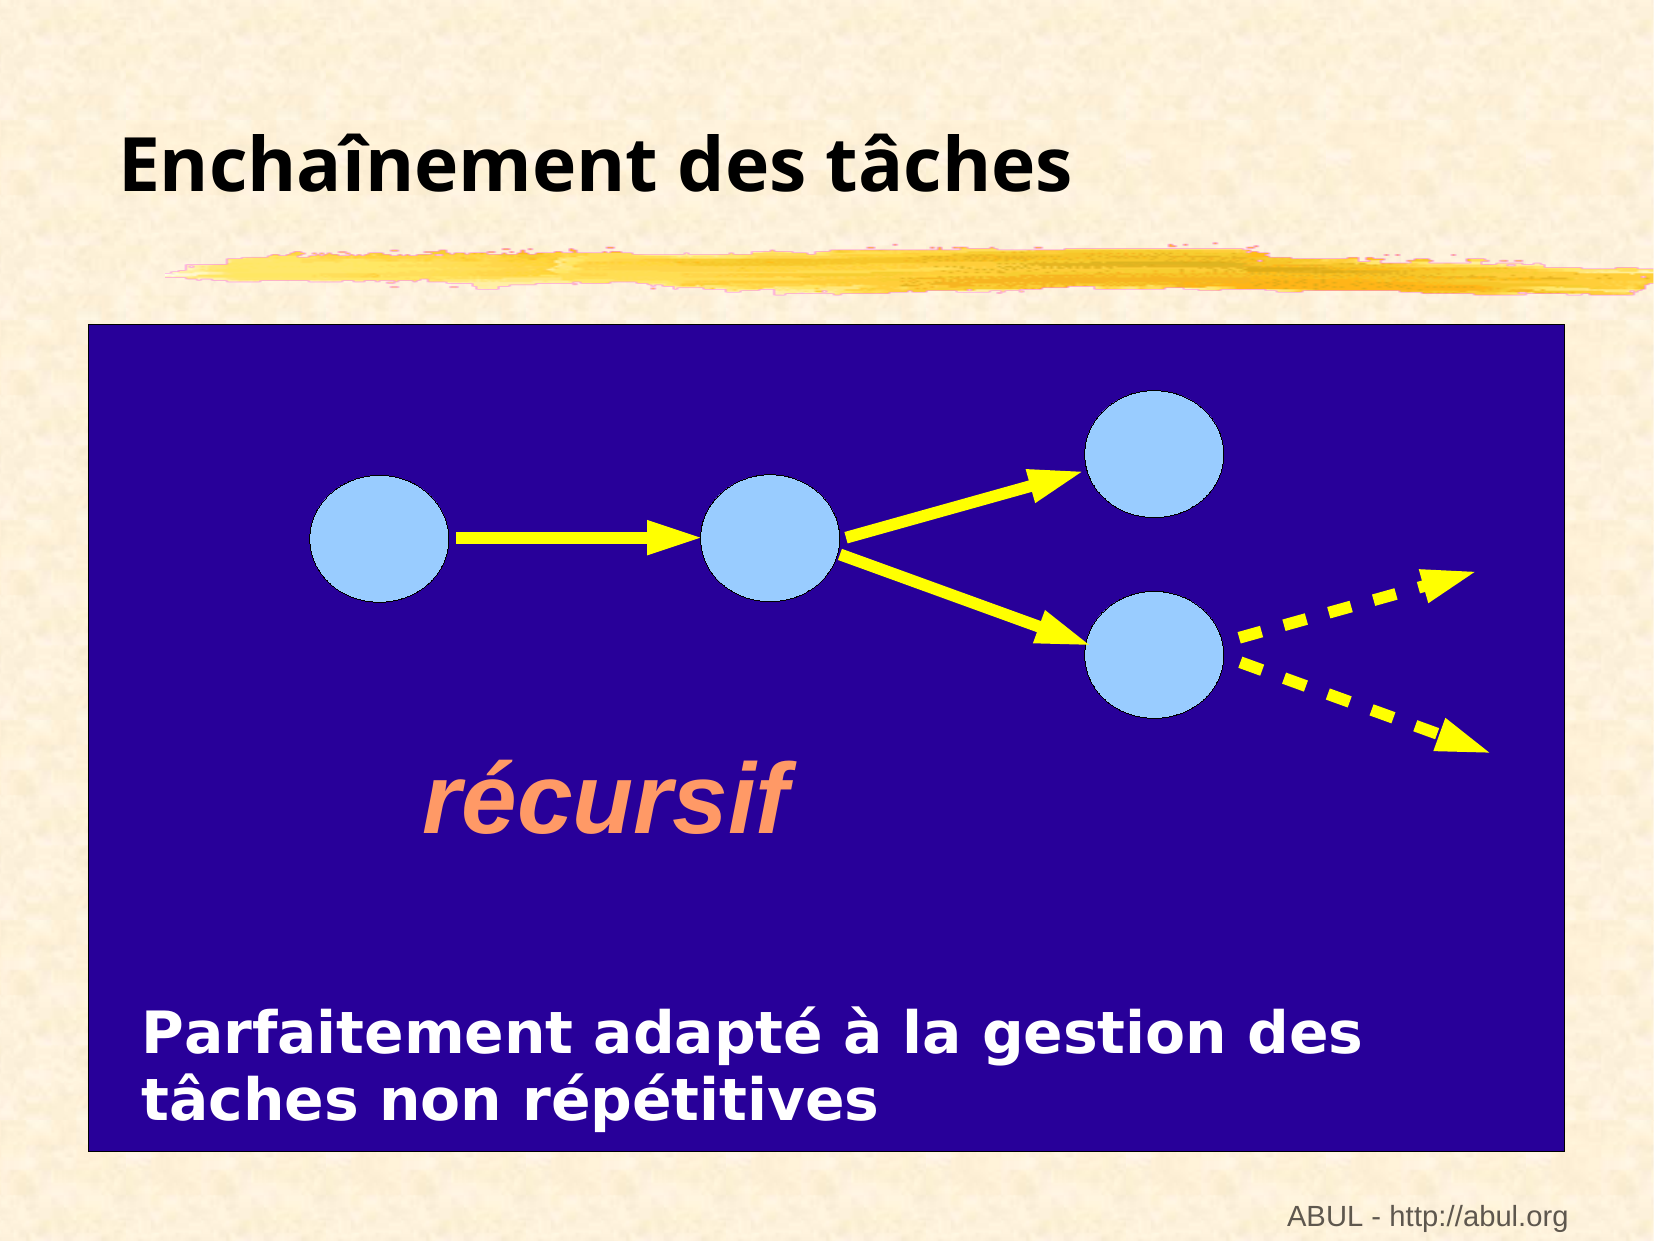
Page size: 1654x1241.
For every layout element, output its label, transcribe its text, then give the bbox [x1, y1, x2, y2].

title Enchaînement des tâches [118, 58, 1531, 266]
picture [0, 0, 1654, 1241]
text_box Parfaitement adapté à la gestion des tâches non répétitives [127, 991, 1585, 1143]
text_box [88, 324, 1565, 1152]
text_box récursif [408, 735, 1033, 902]
